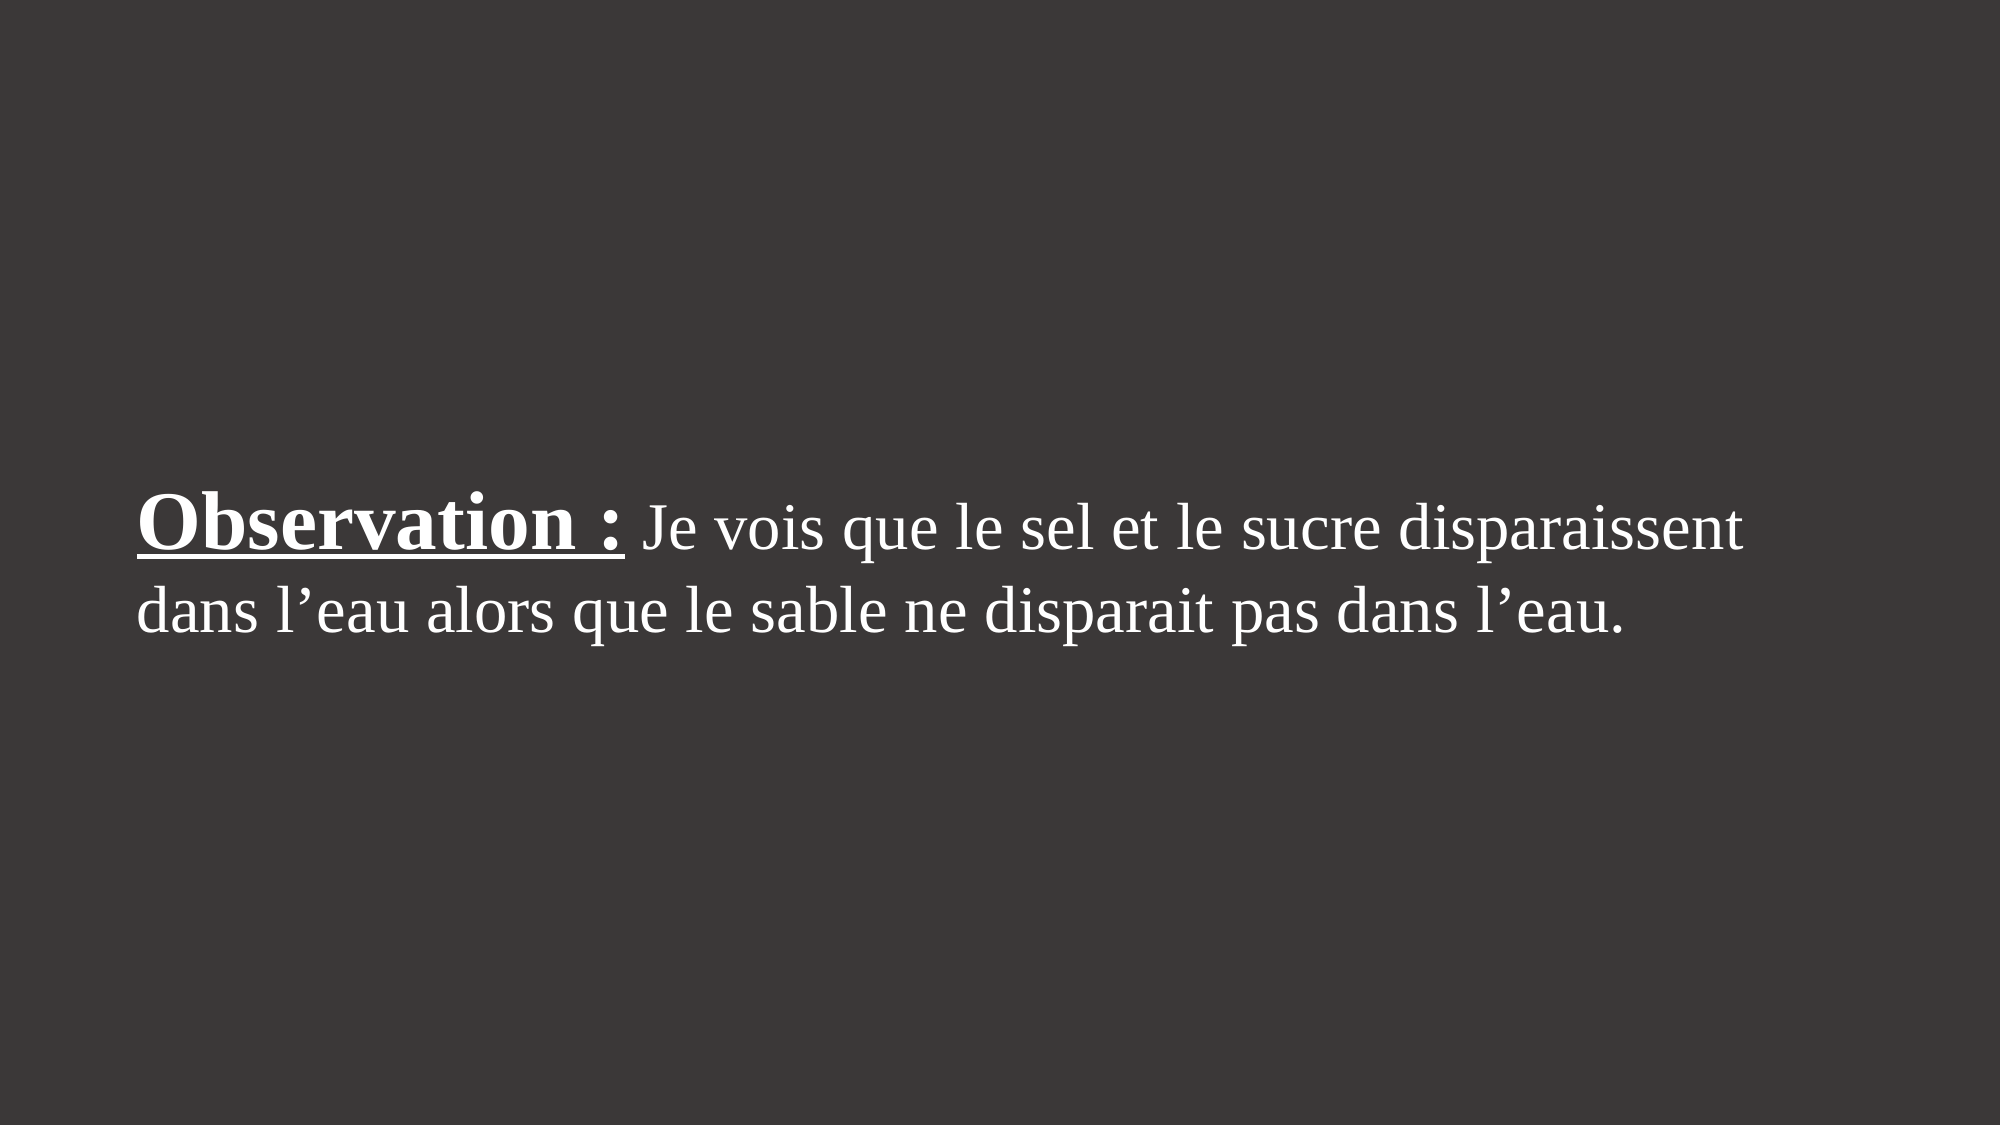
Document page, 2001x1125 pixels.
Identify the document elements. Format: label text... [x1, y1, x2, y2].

text_box Observation : Je vois que le sel et le sucre disparaissent dans l’eau alors que le sable ne disparait pas dans l’eau. [121, 458, 1879, 656]
